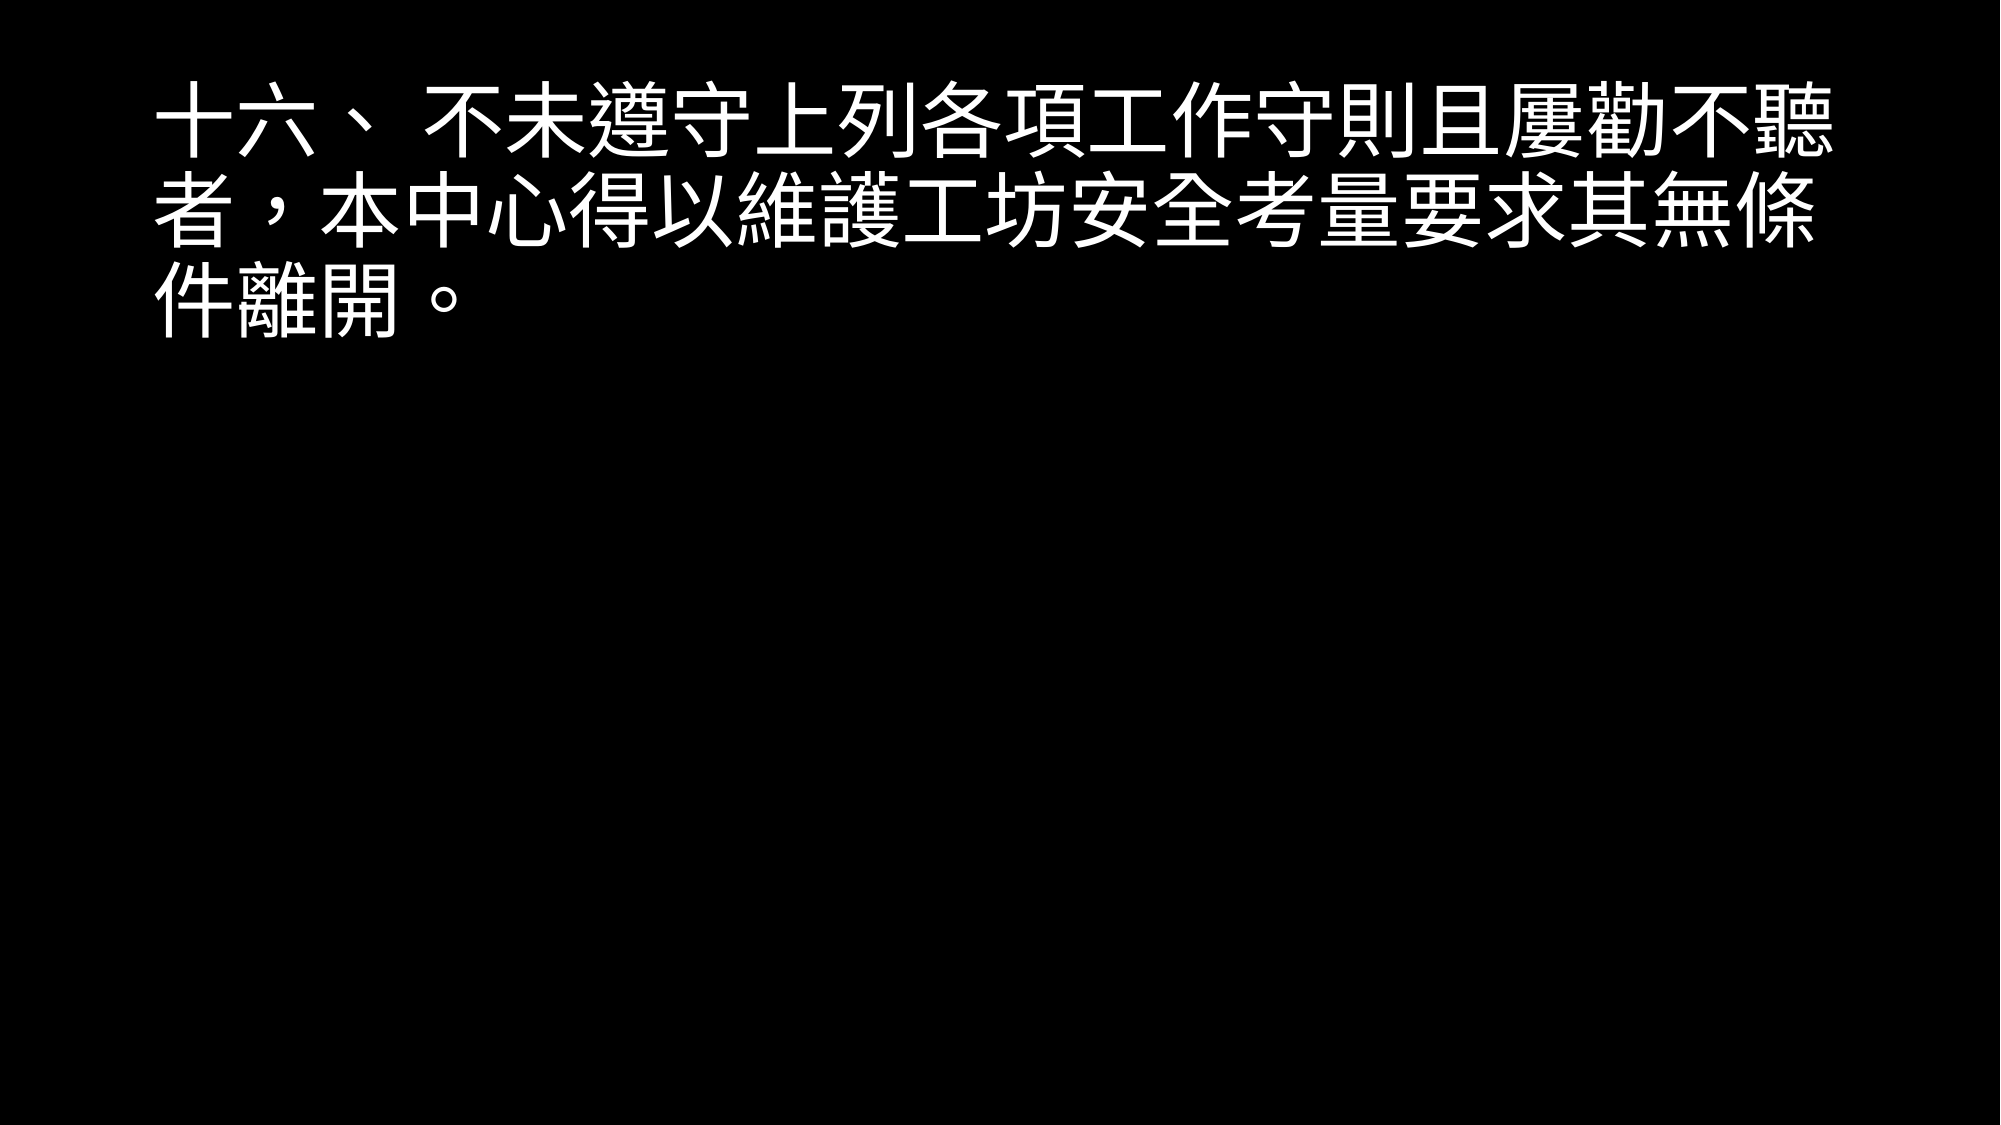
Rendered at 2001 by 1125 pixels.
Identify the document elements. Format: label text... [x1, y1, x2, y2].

title 十六、 不未遵守上列各項工作守則且屢勸不聽者，本中心得以維護工坊安全考量要求其無條件離開。 [137, 59, 1863, 469]
